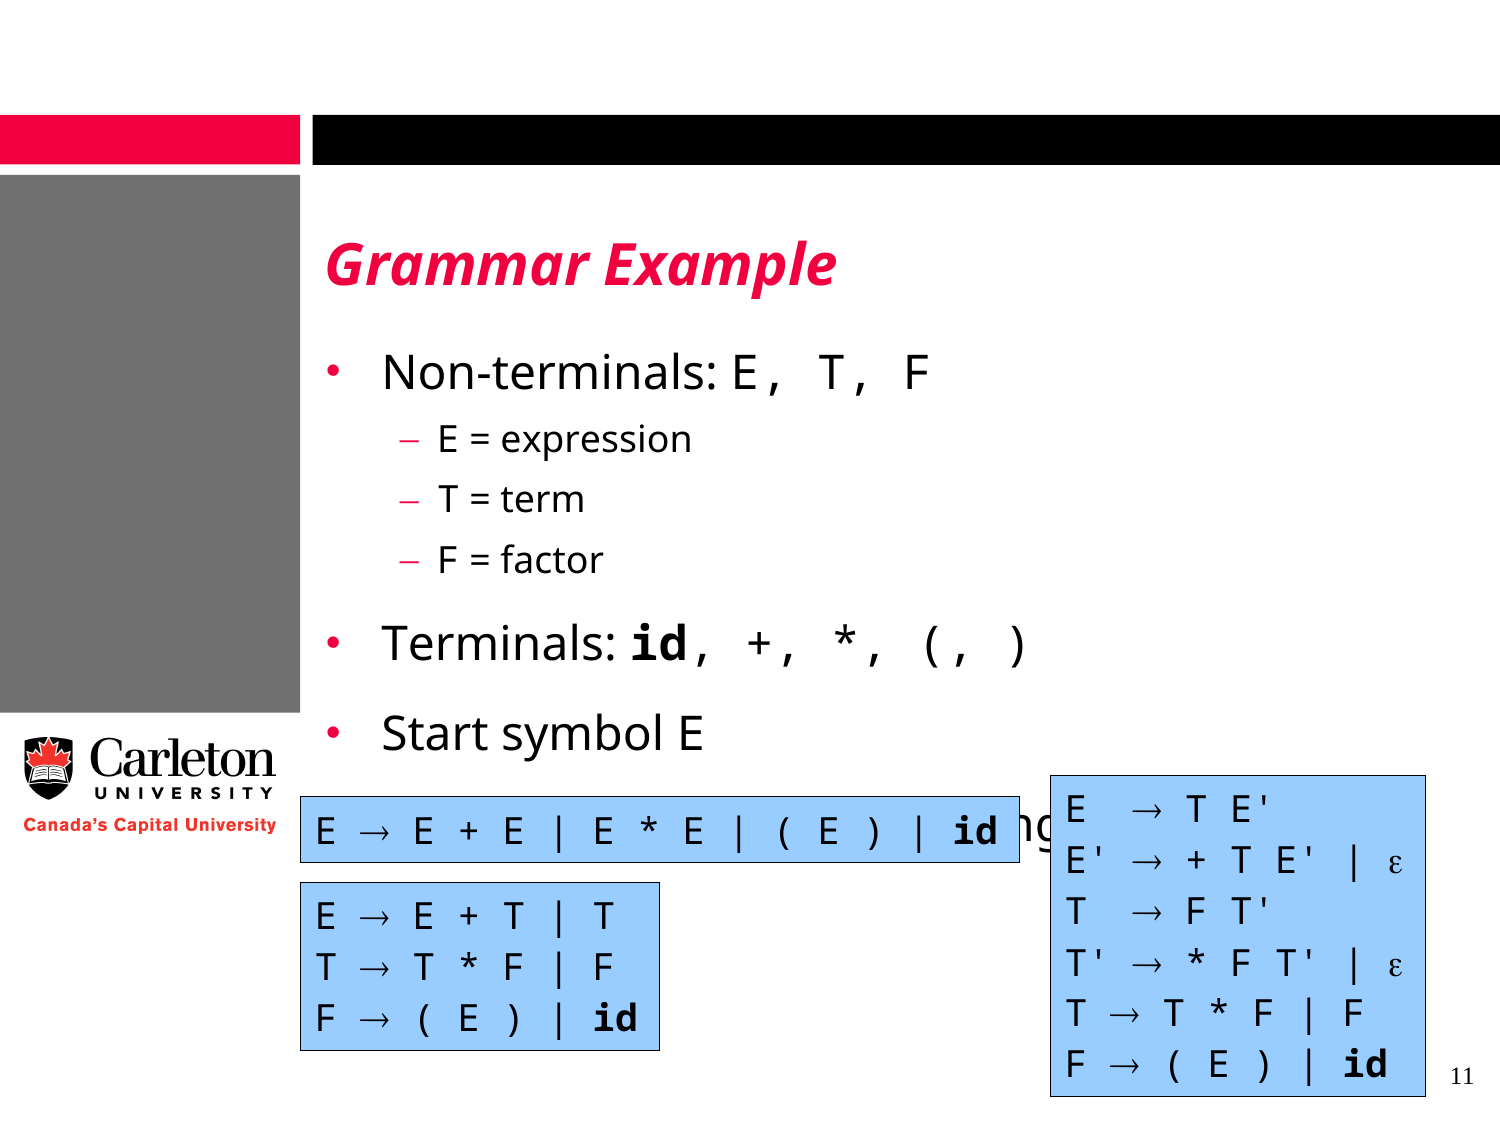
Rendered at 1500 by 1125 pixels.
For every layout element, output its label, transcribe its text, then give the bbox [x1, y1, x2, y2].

text_box E  E + T | T T  T * F | F F  ( E ) | id [300, 888, 660, 1051]
list Non-terminals: E, T, F E = expression T = term F = factor Terminals: id, +, *, (, ) Start symbol E "Mathematical formulae using + and * operators" [324, 324, 1450, 1068]
title Grammar Example [324, 187, 1450, 324]
text_box E  T E' E'  + T E' | e T  F T' T'  * F T' | e T  T * F | F F  ( E ) | id [1050, 787, 1426, 1097]
picture [24, 737, 276, 834]
text_box E  E + E | E * E | ( E ) | id [300, 798, 1020, 863]
